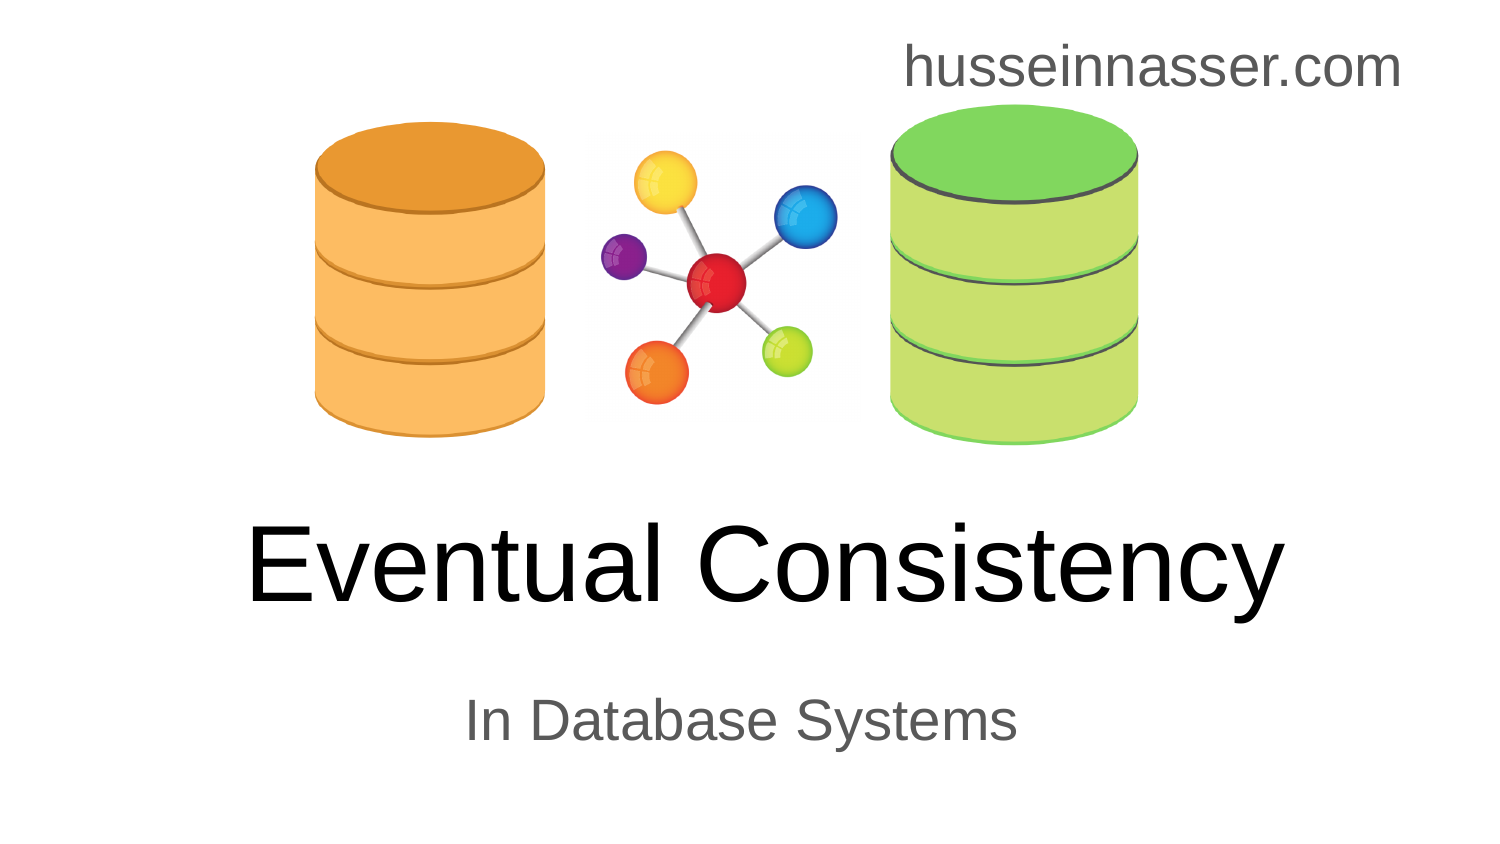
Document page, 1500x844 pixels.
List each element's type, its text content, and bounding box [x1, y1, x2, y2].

subtitle husseinnasser.com [625, 12, 1500, 202]
picture [585, 132, 861, 422]
subtitle In Database Systems [43, 666, 1442, 844]
title Eventual Consistency [163, 435, 1367, 639]
picture [872, 202, 1164, 453]
picture [292, 114, 561, 453]
